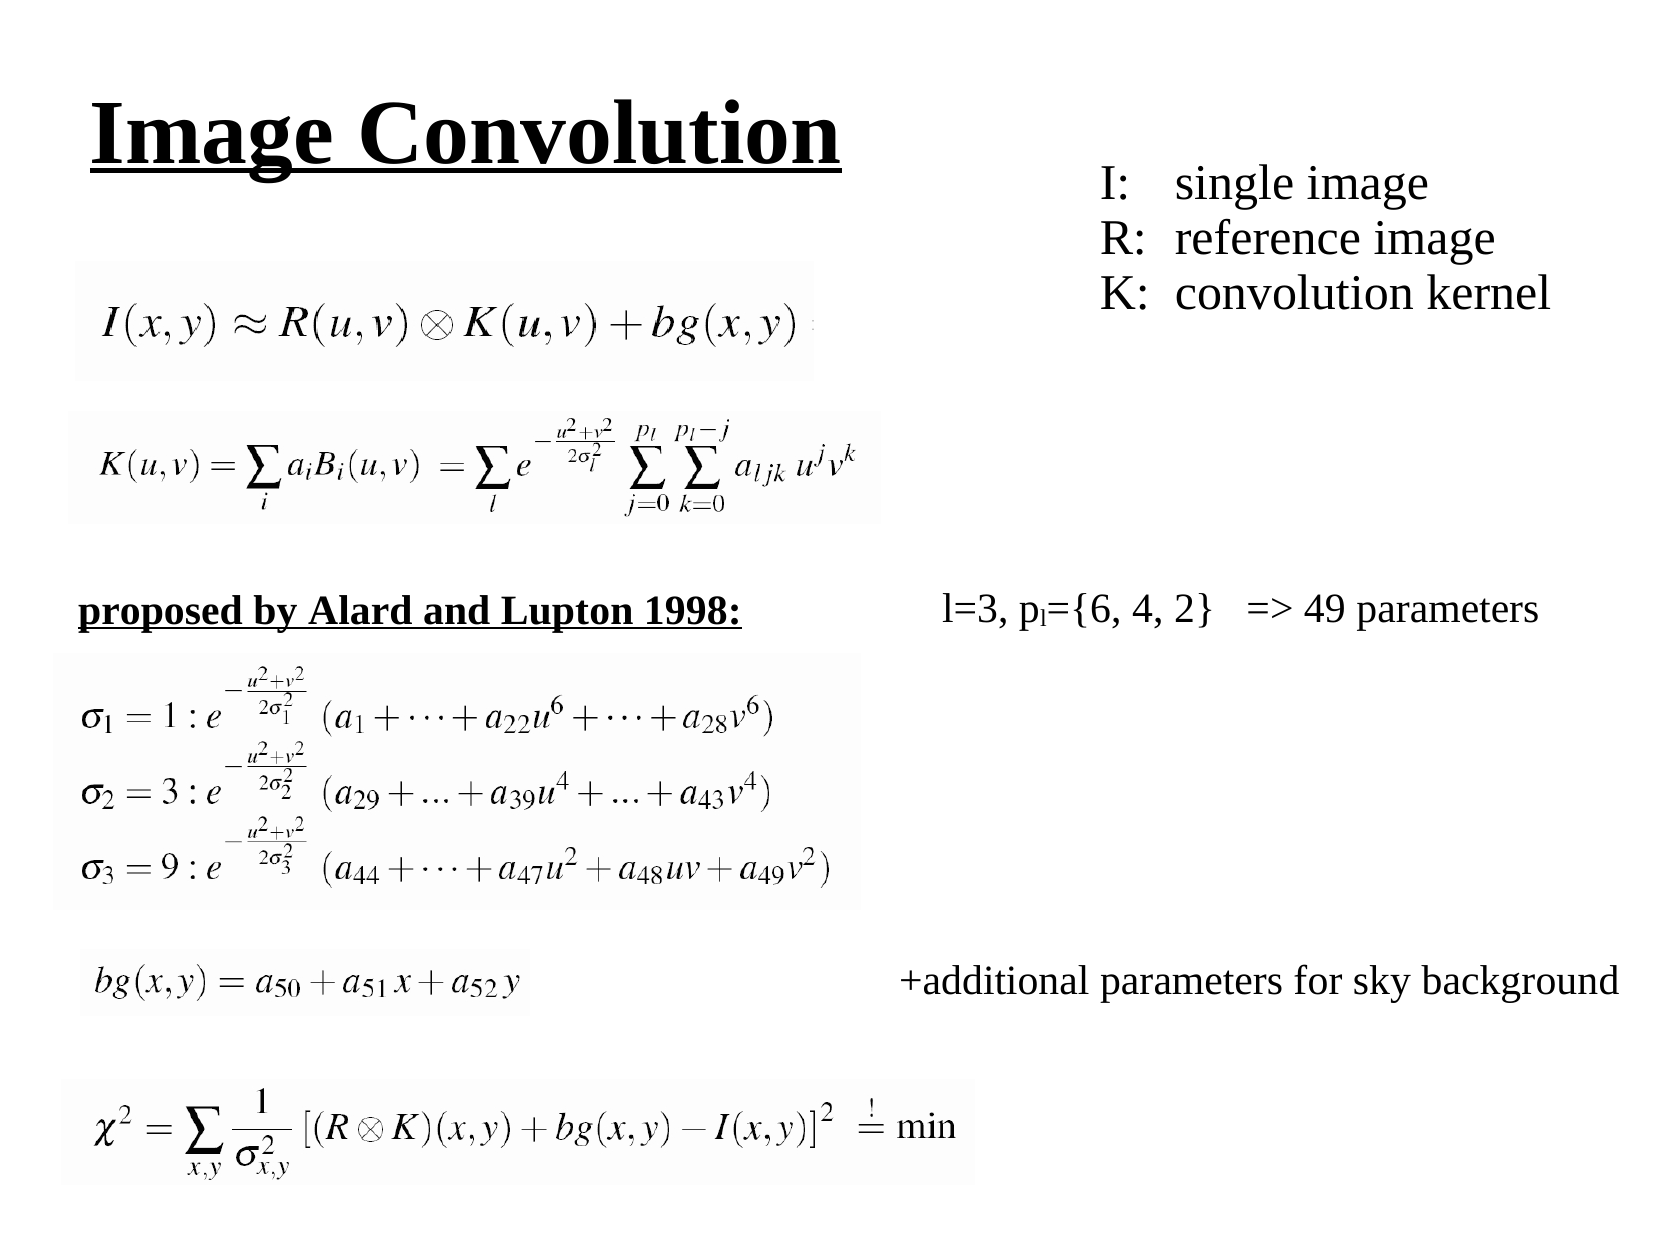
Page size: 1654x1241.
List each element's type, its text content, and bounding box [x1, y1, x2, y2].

picture [68, 411, 881, 525]
picture [53, 653, 861, 911]
text_box Image Convolution [89, 81, 843, 184]
text_box proposed by Alard and Lupton 1998: [78, 587, 744, 634]
picture [80, 949, 530, 1016]
picture [75, 261, 814, 382]
text_box +additional parameters for sky background [899, 957, 1620, 1004]
picture [61, 1079, 975, 1185]
text_box I: single image R: reference image K: convolution kernel [1099, 154, 1552, 321]
text_box l=3, pl={6, 4, 2} => 49 parameters [791, 585, 1540, 646]
